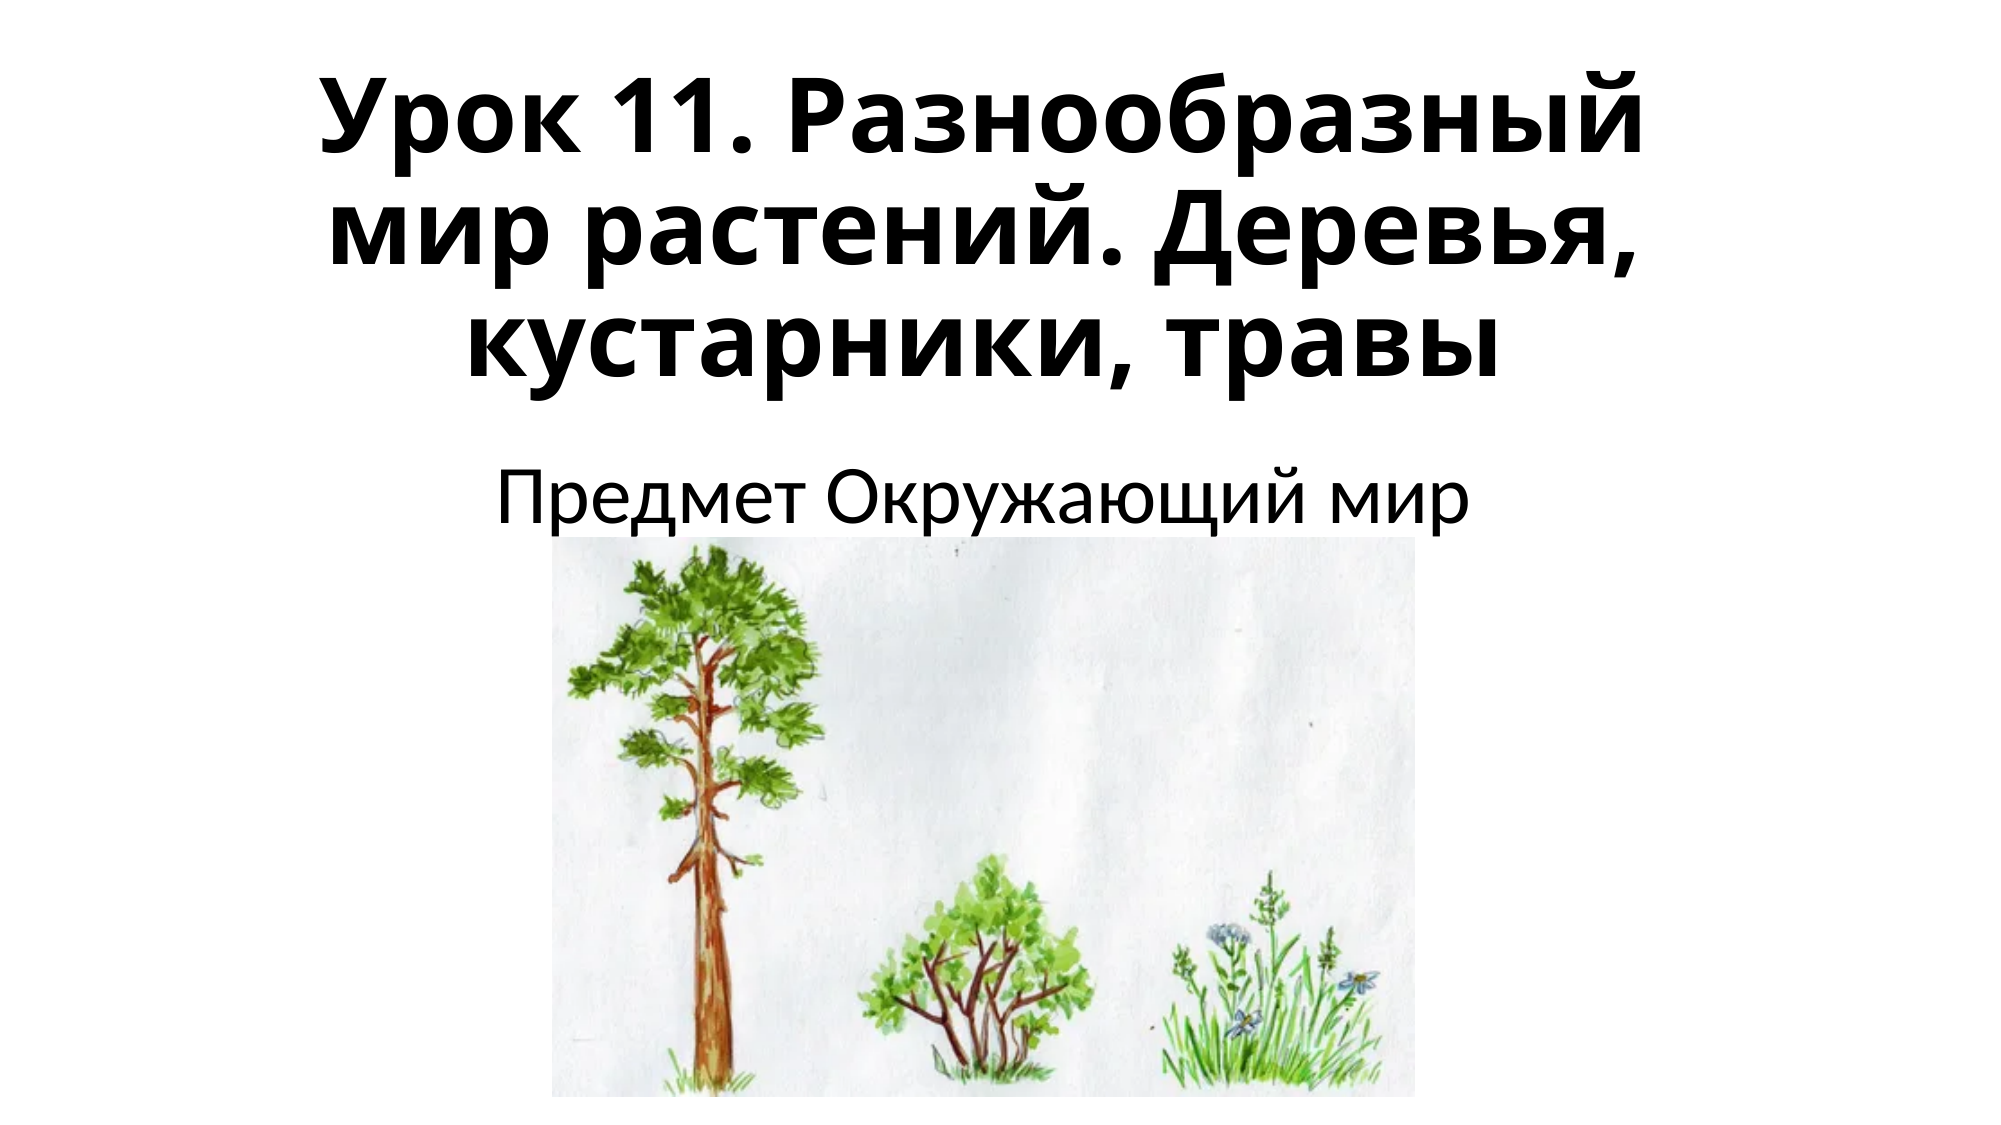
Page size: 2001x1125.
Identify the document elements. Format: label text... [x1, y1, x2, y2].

picture [552, 537, 1415, 1097]
title Урок 11. Разнообразный мир растений. Деревья, кустарники, травы [233, 47, 1734, 407]
subtitle Предмет Окружающий мир [233, 443, 1734, 591]
